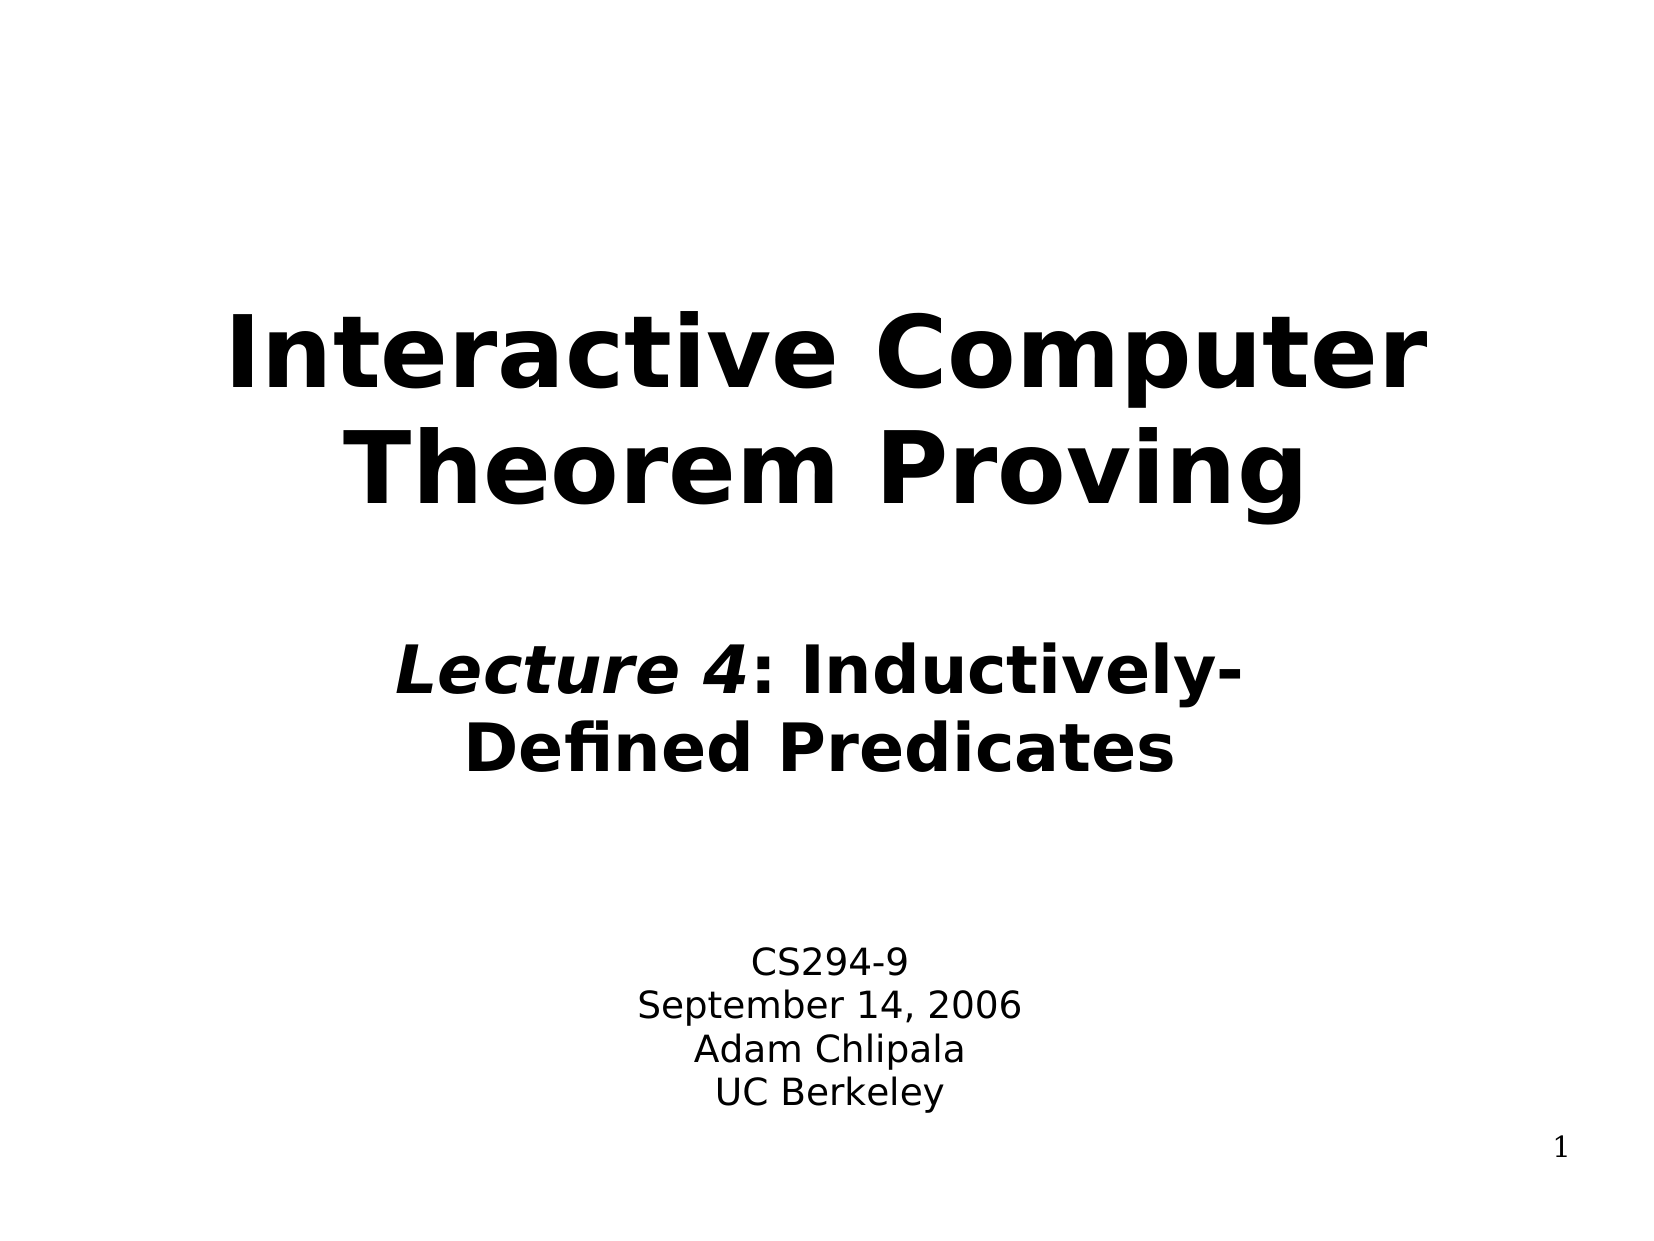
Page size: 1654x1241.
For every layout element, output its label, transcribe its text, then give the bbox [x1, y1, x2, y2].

text_box CS294-9 September 14, 2006 Adam Chlipala UC Berkeley [622, 933, 1031, 1122]
text_box Lecture 4: Inductively-Defined Predicates [380, 624, 1273, 795]
text_box Interactive Computer Theorem Proving [209, 287, 1444, 535]
